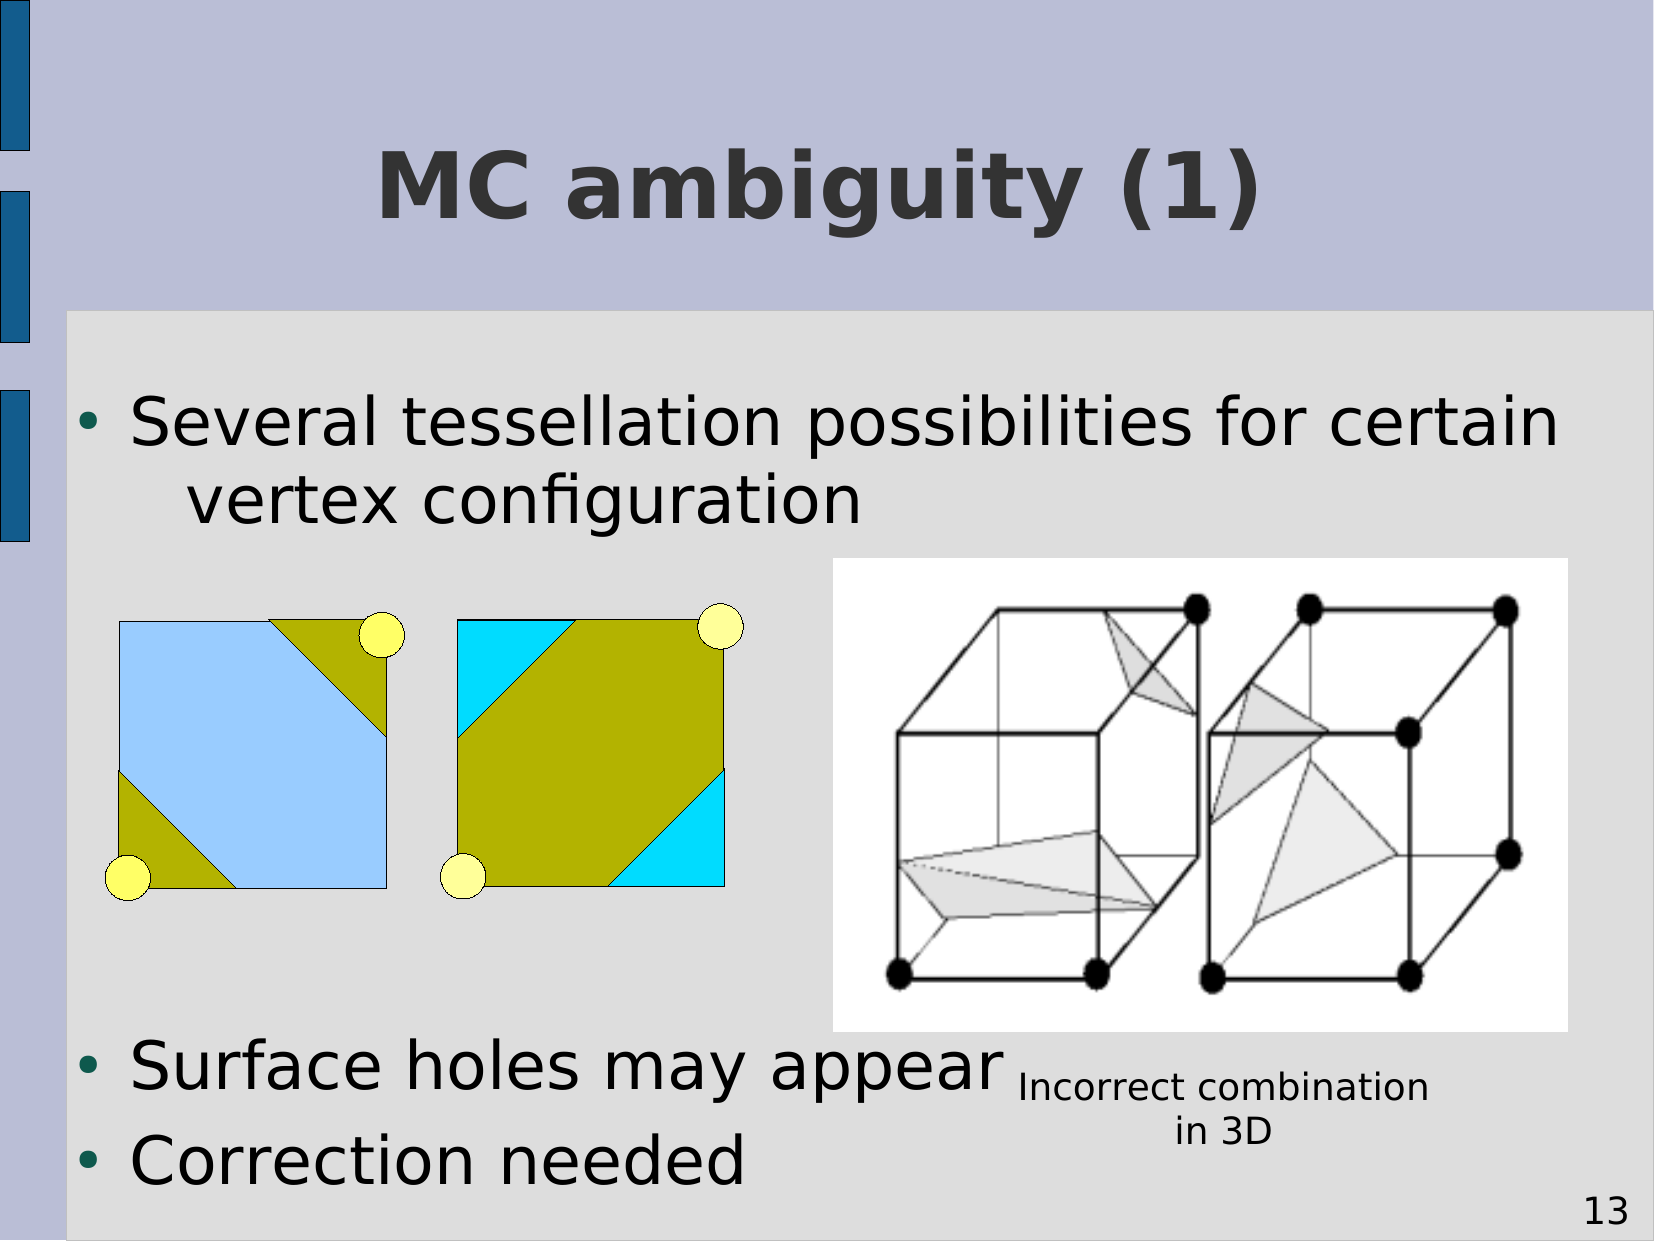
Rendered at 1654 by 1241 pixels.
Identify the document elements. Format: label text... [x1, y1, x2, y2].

text_box [105, 612, 405, 901]
picture [833, 558, 1568, 1032]
text_box Incorrect combination in 3D [1002, 1058, 1446, 1161]
list Several tessellation possibilities for certain vertex configuration Surface holes may appear Correction needed [43, 375, 1624, 1208]
title MC ambiguity (1) [110, 41, 1530, 249]
text_box [440, 603, 744, 899]
